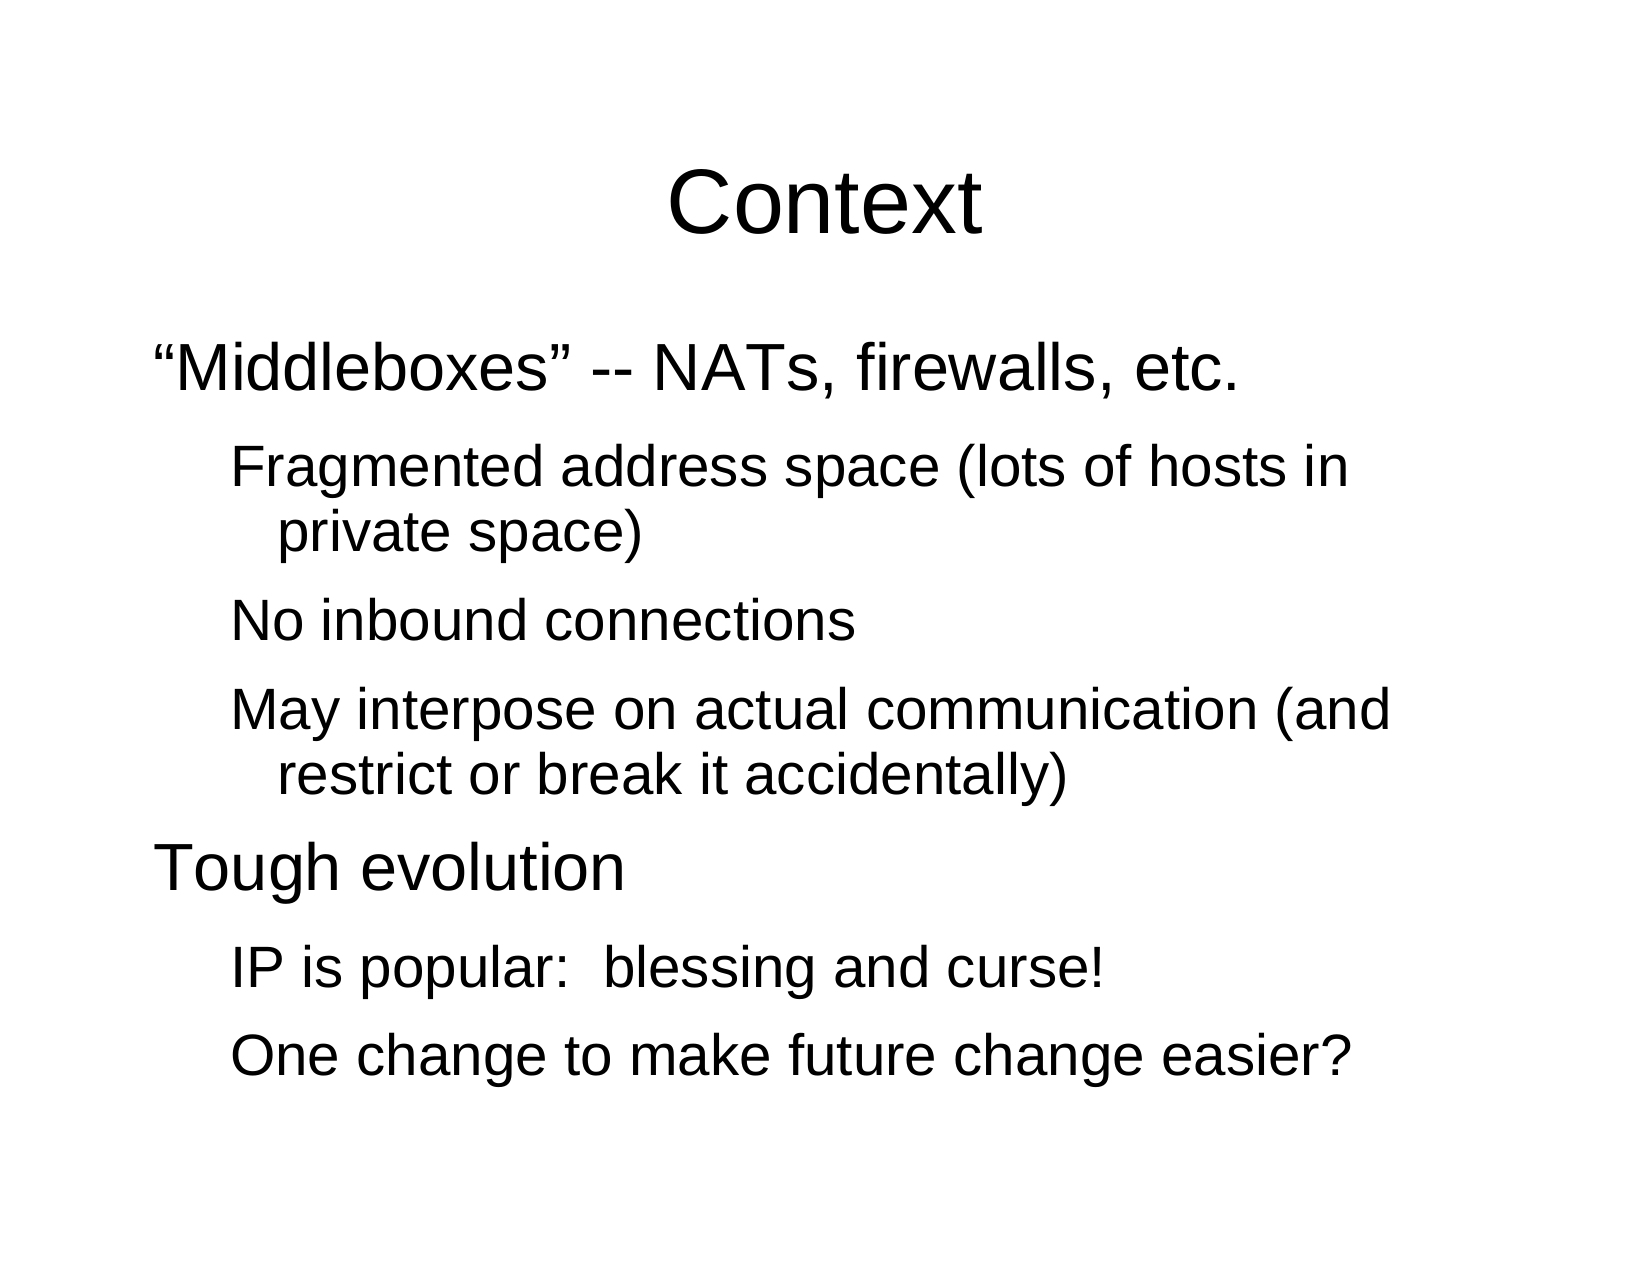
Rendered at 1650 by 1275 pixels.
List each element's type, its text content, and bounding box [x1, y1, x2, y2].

list “Middleboxes” -- NATs, firewalls, etc. Fragmented address space (lots of hosts in private space) No inbound connections May interpose on actual communication (and restrict or break it accidentally) Tough evolution IP is popular: blessing and curse! One change to make future change easier? [135, 329, 1515, 1157]
title Context [135, 112, 1515, 291]
